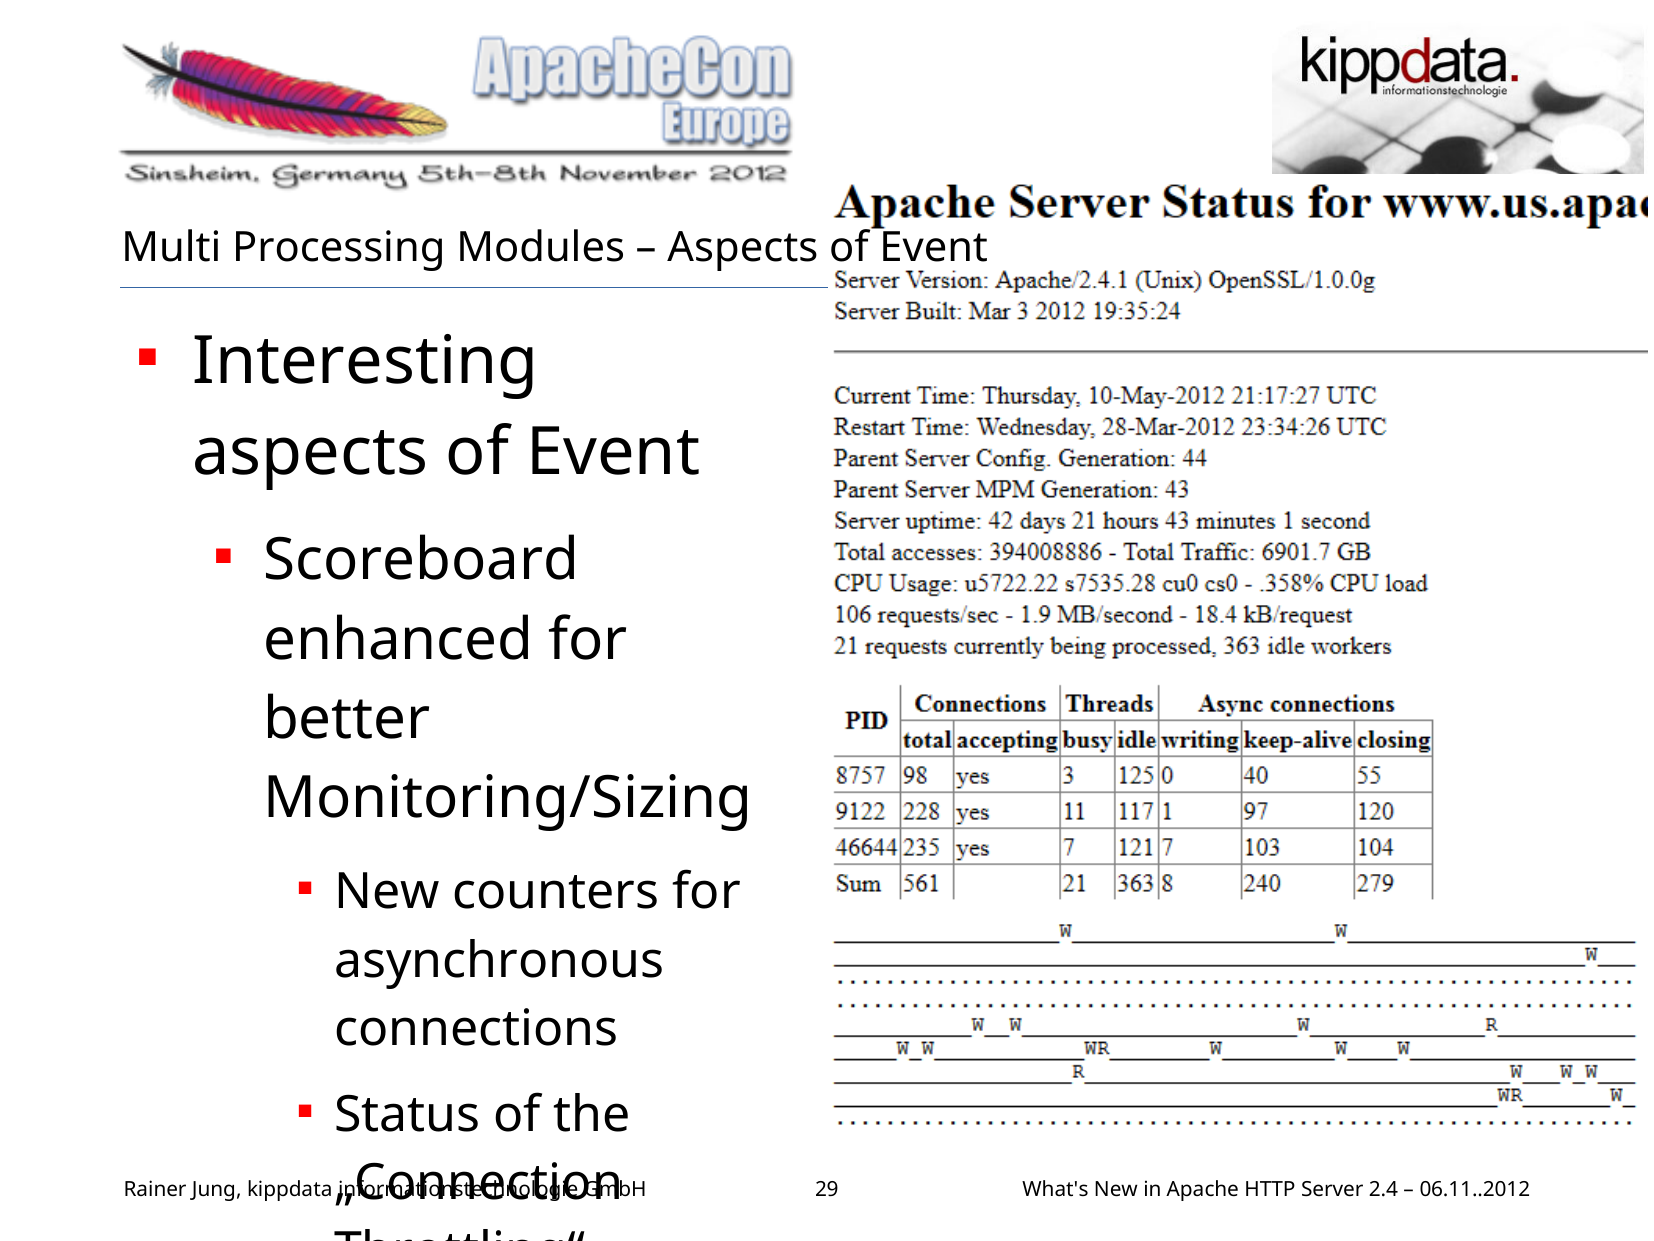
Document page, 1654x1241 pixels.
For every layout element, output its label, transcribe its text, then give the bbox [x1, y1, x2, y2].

list Interesting aspects of Event Scoreboard enhanced for better Monitoring/Sizing New counters for asynchronous connections Status of the „Connection Throttling“ („accepting“) [121, 312, 793, 1190]
picture [828, 5, 1648, 1142]
title Multi Processing Modules – Aspects of Event [121, 204, 1242, 286]
picture [113, 32, 797, 195]
